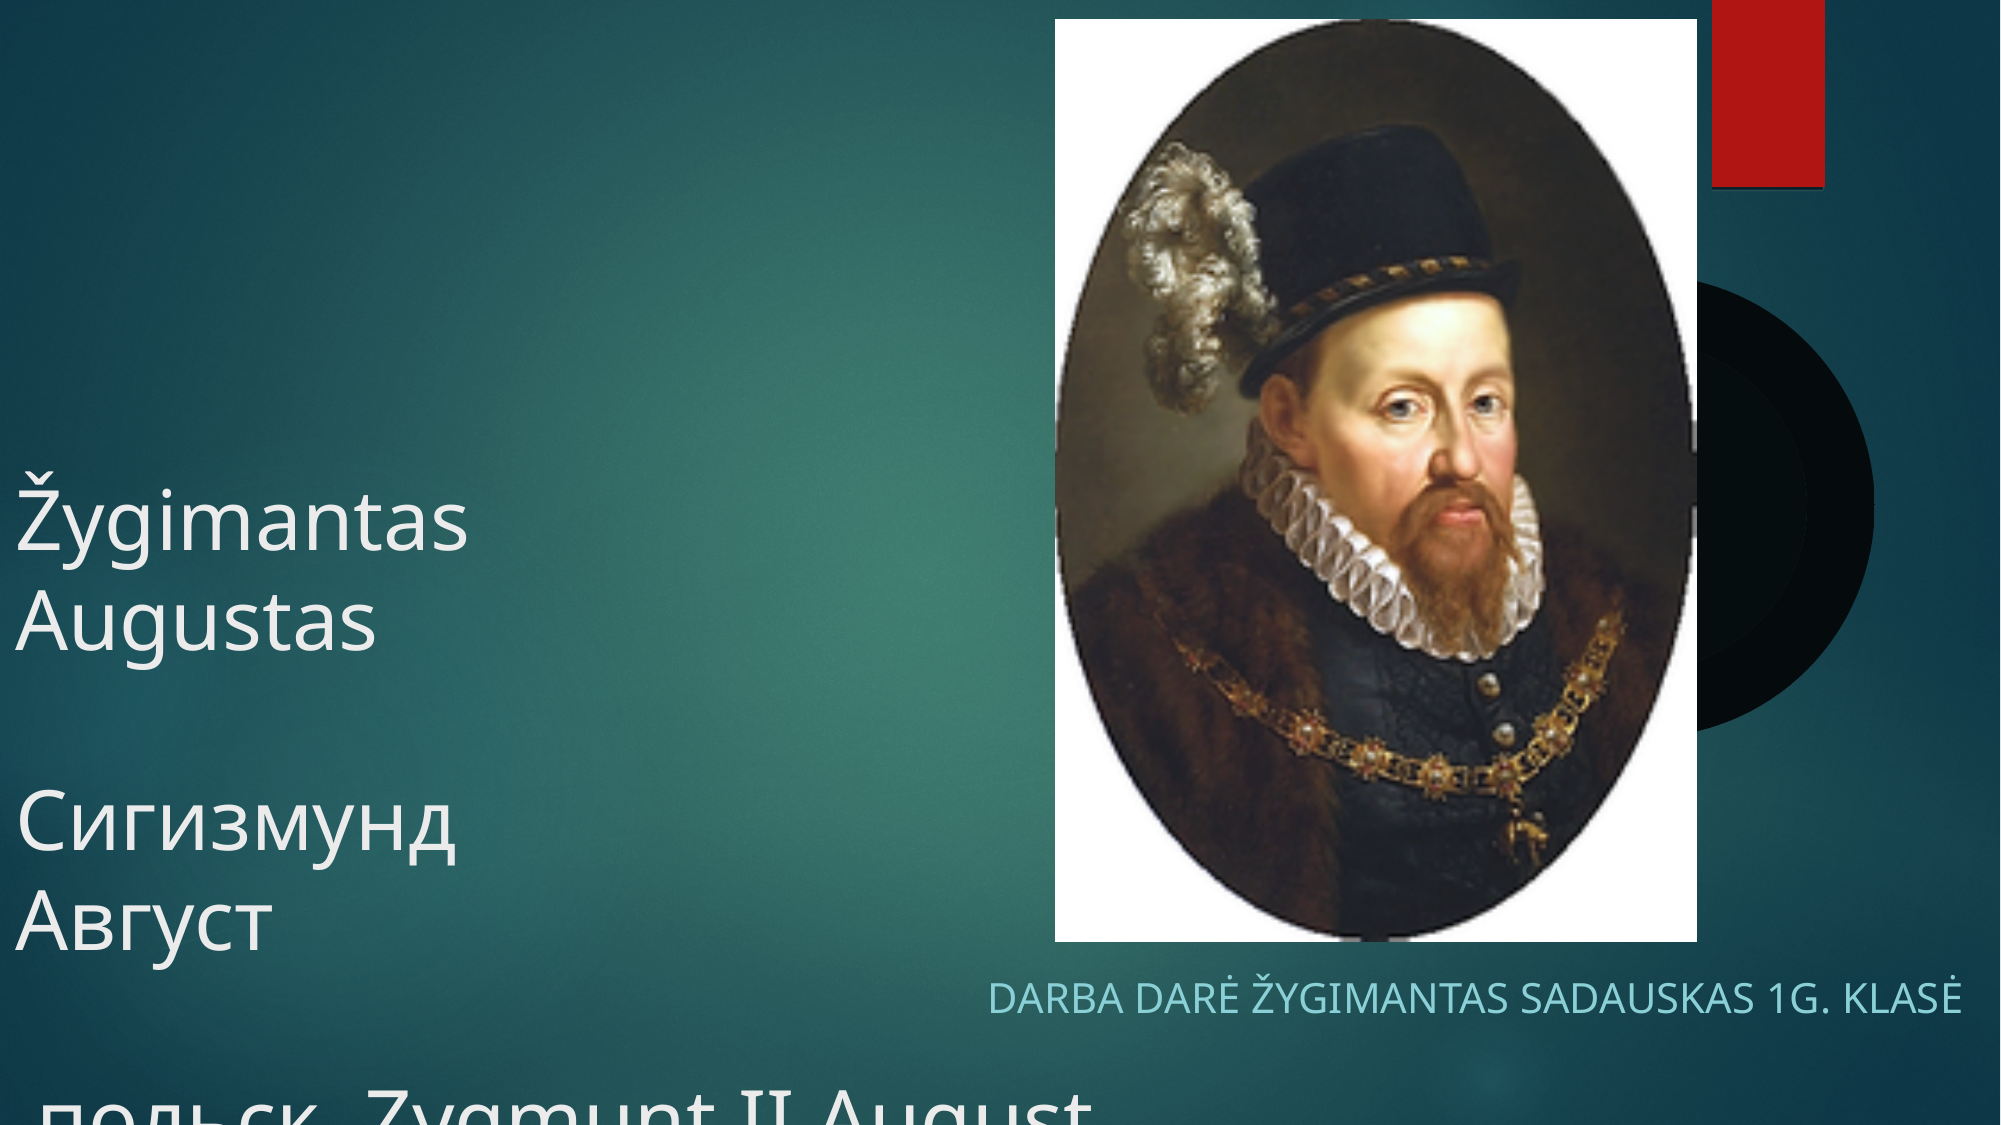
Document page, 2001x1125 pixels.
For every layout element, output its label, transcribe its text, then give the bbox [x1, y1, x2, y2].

subtitle Darba darė Žygimantas sadauskas 1g. Klasė [972, 964, 2000, 1106]
picture [1055, 19, 1697, 943]
title Žygimantas Augustas Сигизмунд Август польск. Zygmunt II August [0, 0, 1448, 976]
